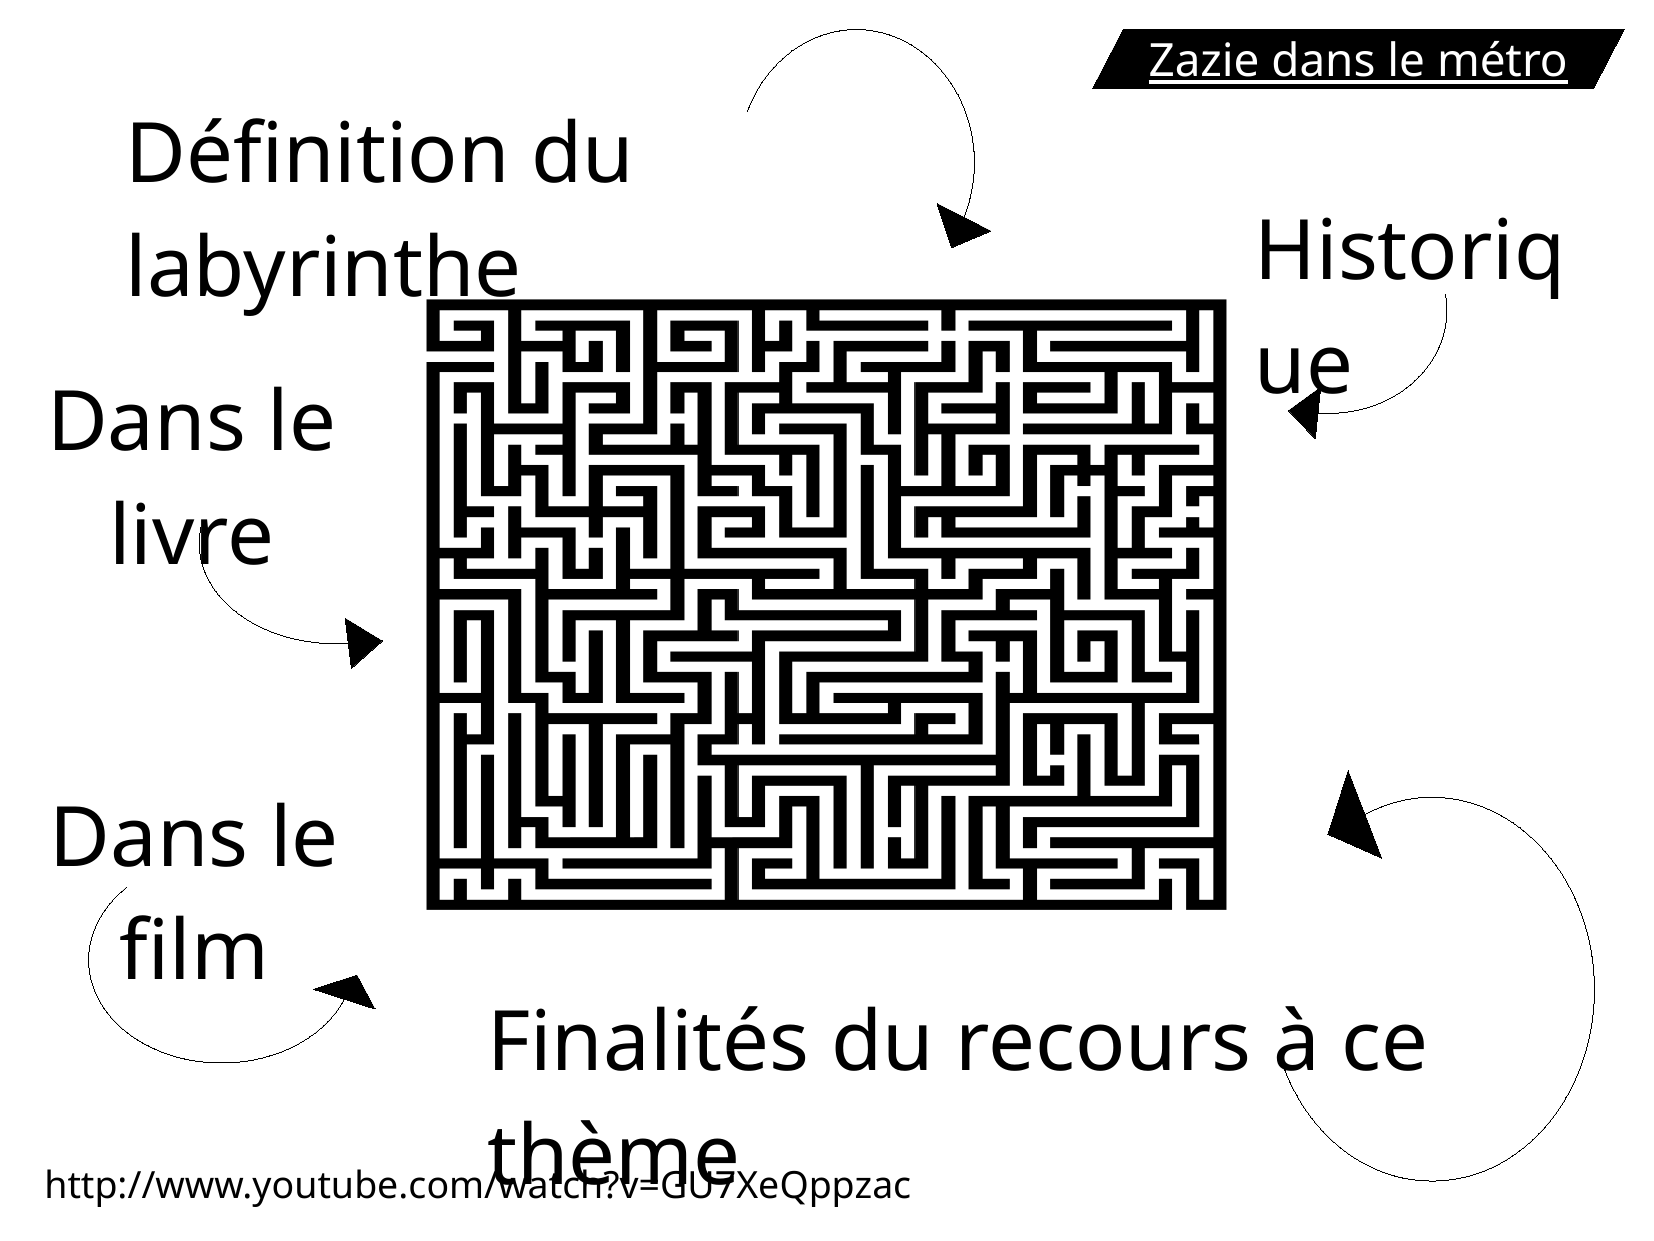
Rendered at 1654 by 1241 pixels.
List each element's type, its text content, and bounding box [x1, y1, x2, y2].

text_box Dans le film [17, 769, 372, 948]
text_box Zazie dans le métro [1092, 29, 1625, 89]
text_box [88, 887, 376, 1063]
text_box http://www.youtube.com/watch?v=GU7XeQppzac [29, 1151, 1093, 1209]
picture [413, 295, 1241, 916]
text_box [1288, 294, 1447, 439]
text_box [1281, 770, 1595, 1182]
text_box Dans le livre [29, 354, 355, 532]
text_box [747, 29, 991, 248]
text_box Historique [1240, 183, 1625, 292]
text_box Définition du labyrinthe [111, 86, 968, 195]
text_box Finalités du recours à ce thème [472, 974, 1565, 1083]
text_box [199, 527, 383, 669]
